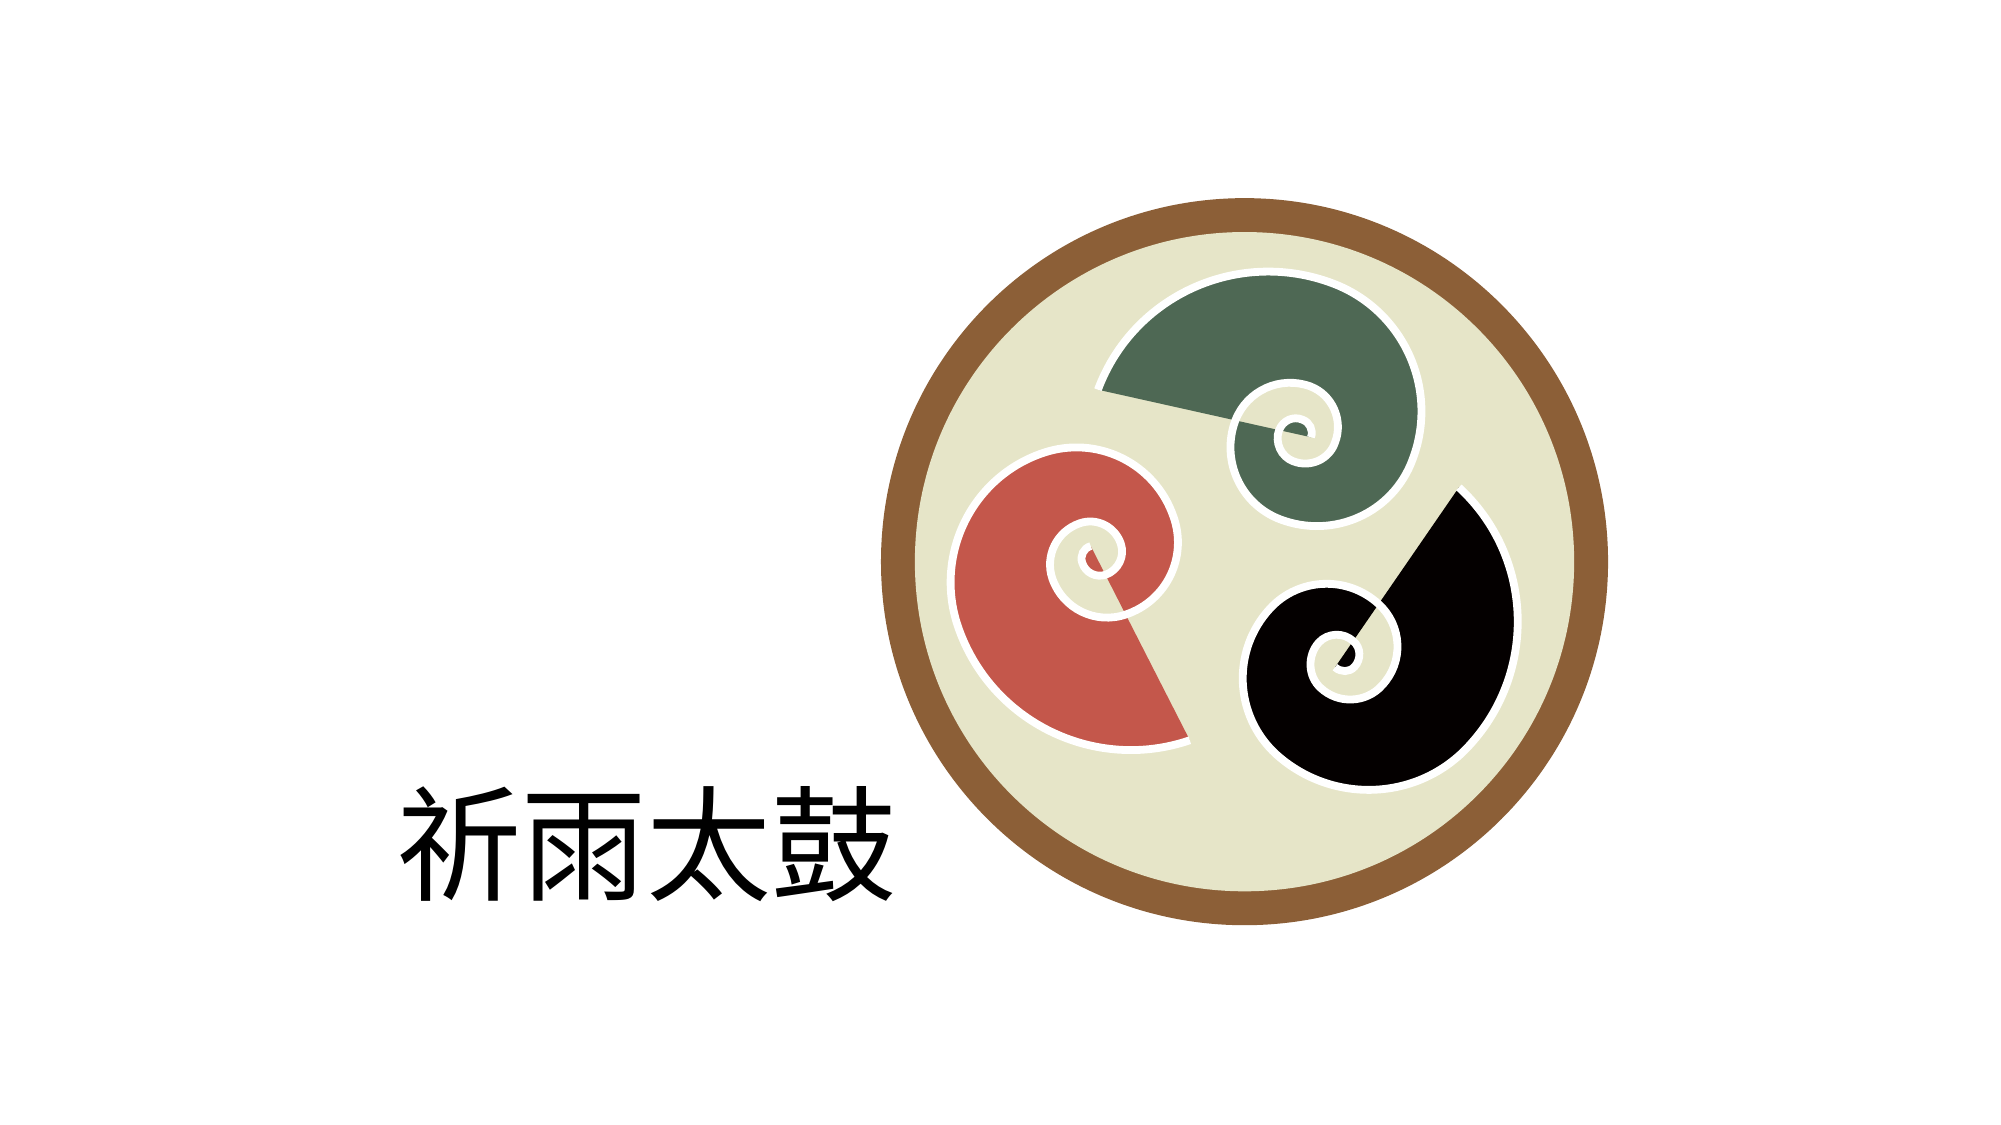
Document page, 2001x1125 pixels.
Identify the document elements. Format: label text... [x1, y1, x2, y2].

picture [880, 198, 1609, 926]
text_box 祈雨太鼓 [381, 759, 880, 926]
